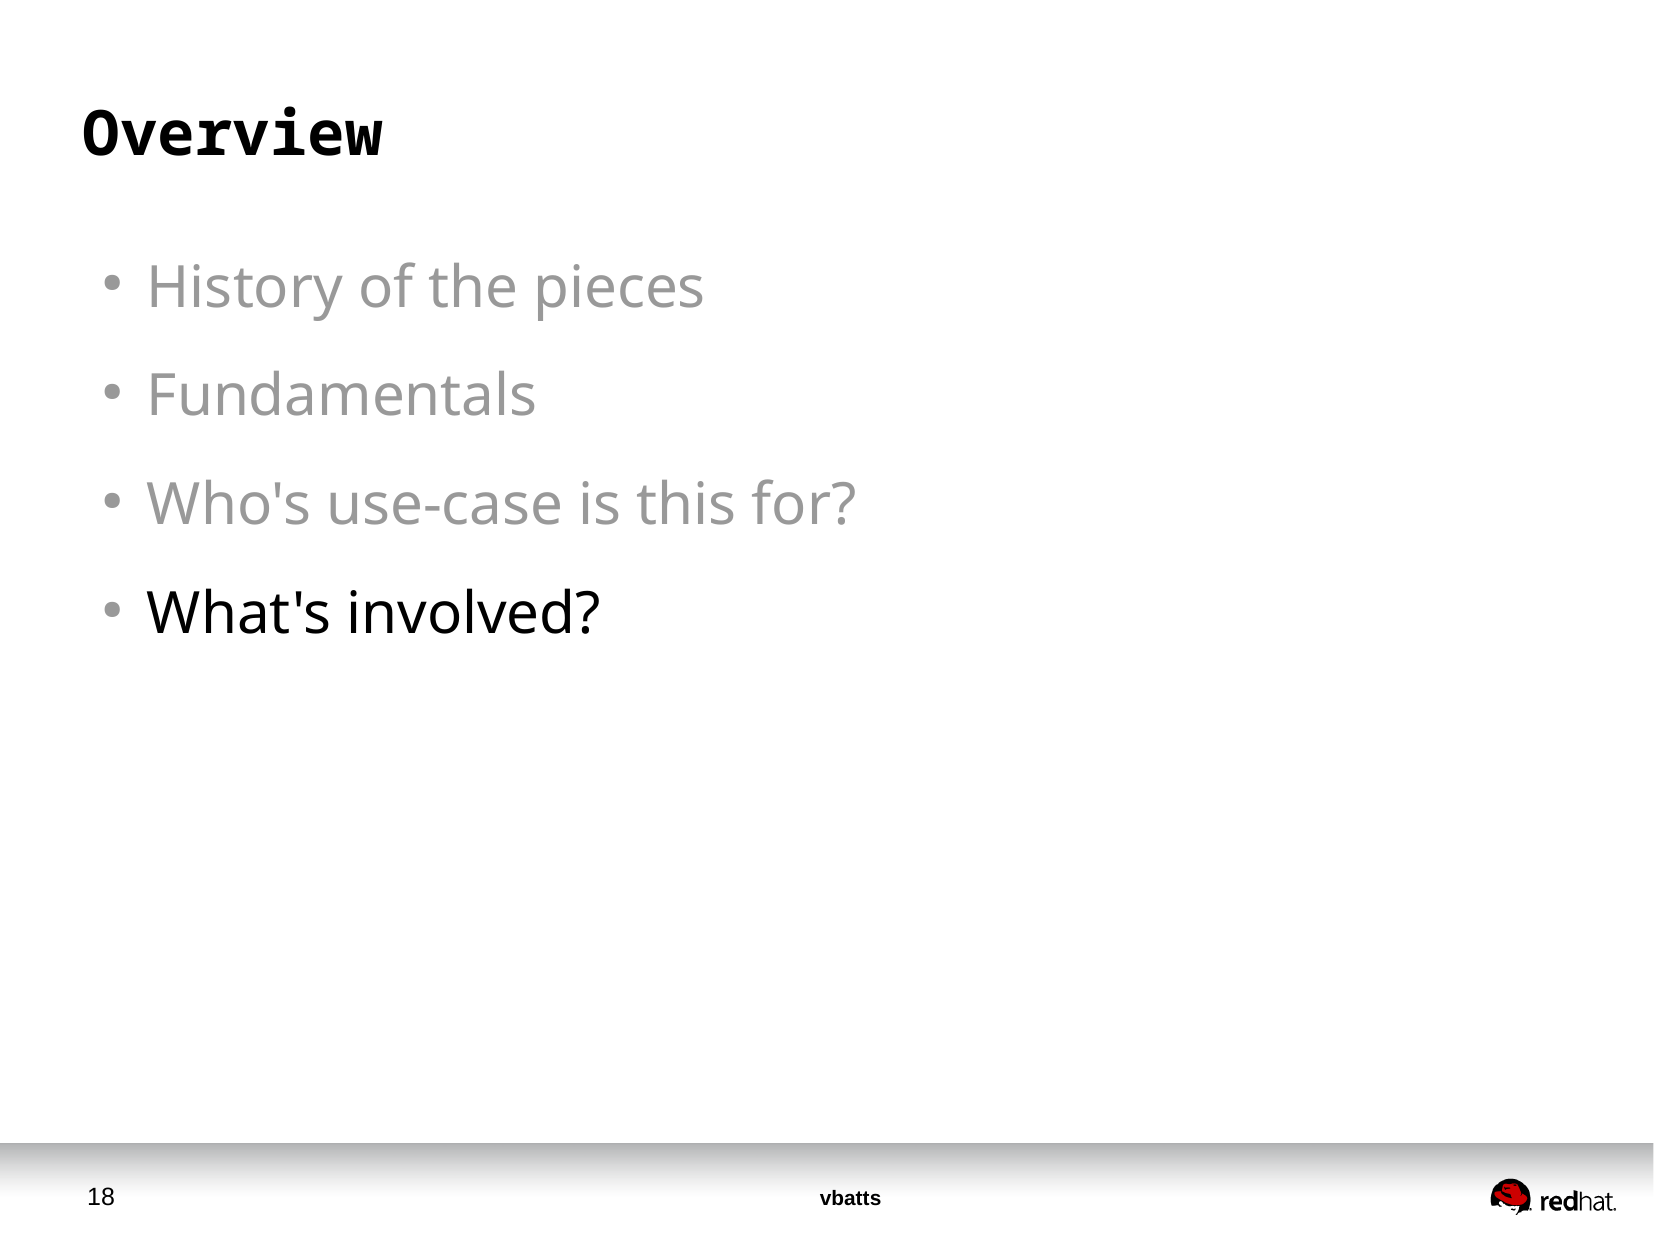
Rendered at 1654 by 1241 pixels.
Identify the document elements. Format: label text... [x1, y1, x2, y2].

title Overview [82, 37, 1571, 226]
picture [0, 1143, 1654, 1241]
list History of the pieces Fundamentals Who's use-case is this for? What's involved? [86, 244, 1576, 950]
